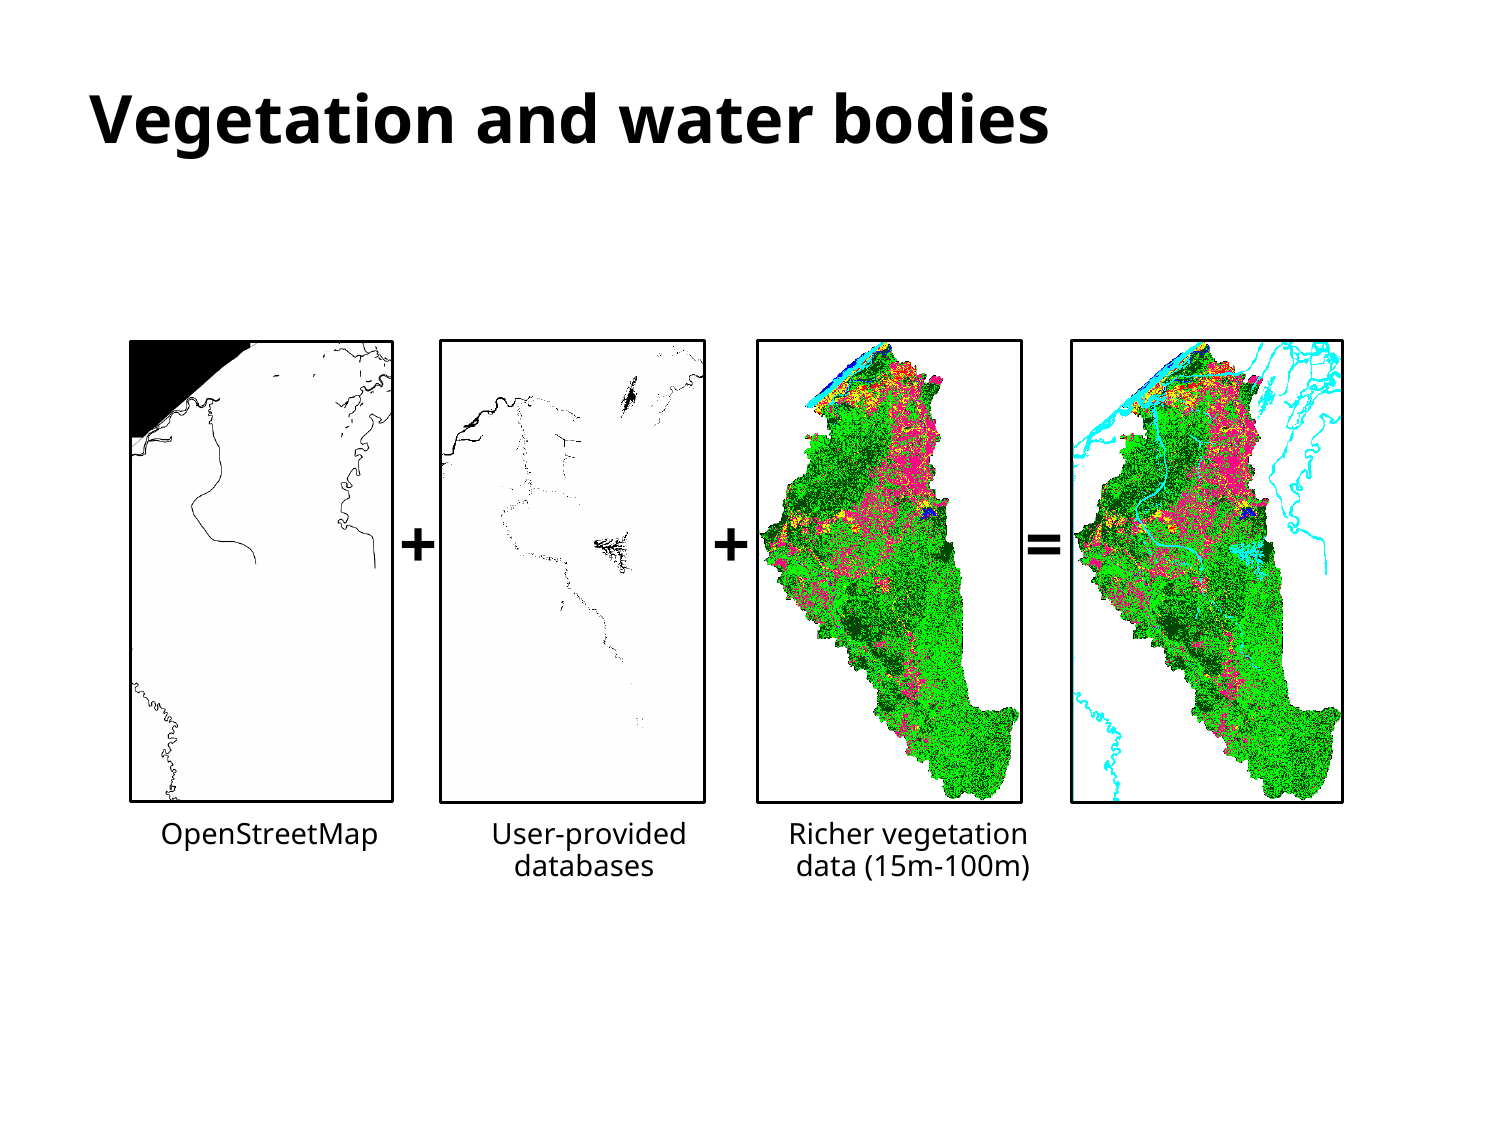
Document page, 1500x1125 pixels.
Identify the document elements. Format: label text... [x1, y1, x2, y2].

text_box + [384, 494, 448, 616]
picture [442, 341, 703, 801]
text_box Vegetation and water bodies [75, 68, 1426, 190]
text_box = [1010, 494, 1074, 616]
text_box + [697, 494, 761, 616]
picture [758, 341, 1020, 801]
text_box OpenStreetMap [145, 810, 375, 859]
text_box Richer vegetation data (15m-100m) [766, 811, 1020, 891]
picture [1072, 341, 1342, 801]
text_box User-provided databases [476, 811, 682, 891]
picture [131, 342, 391, 801]
